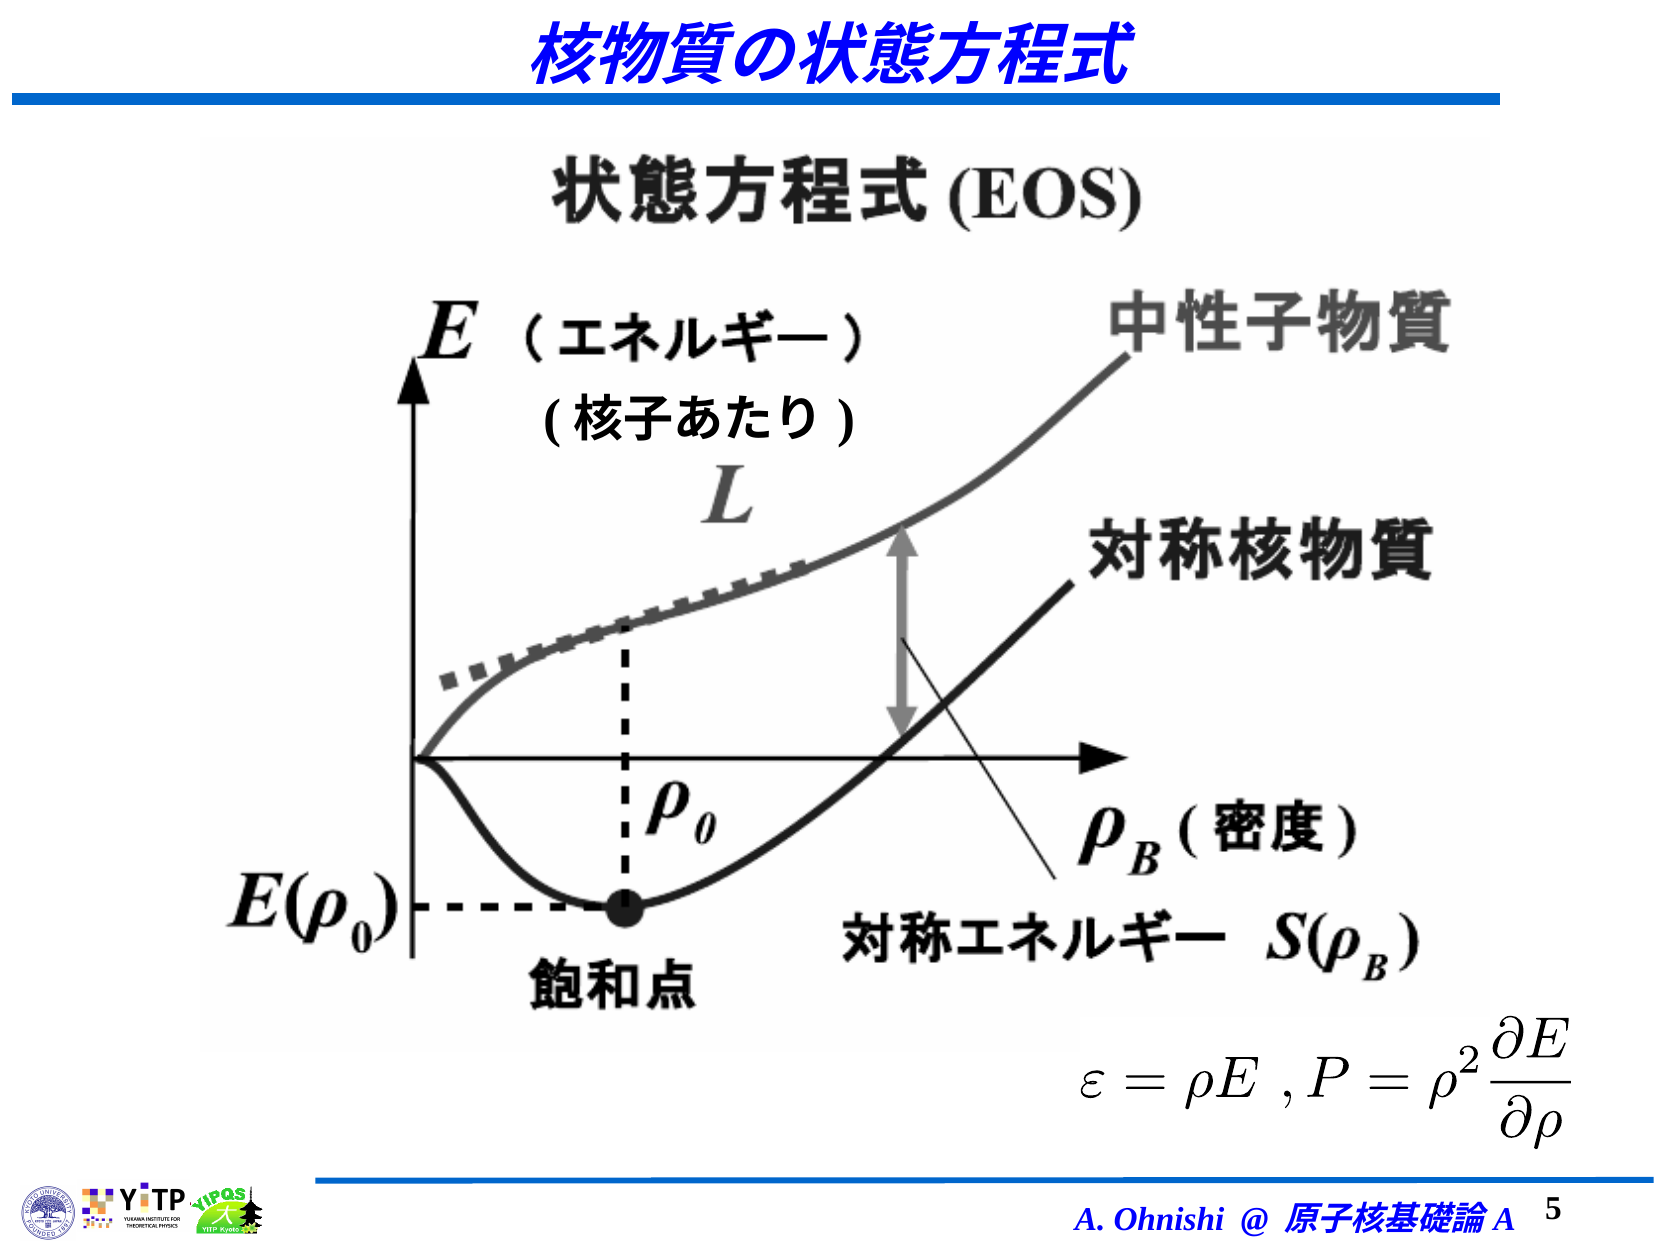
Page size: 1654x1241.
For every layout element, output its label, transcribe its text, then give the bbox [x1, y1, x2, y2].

picture [200, 133, 1491, 1052]
title 核物質の状態方程式 [0, 0, 1654, 99]
picture [20, 1185, 76, 1241]
text_box (核子あたり) [543, 377, 898, 439]
picture [77, 1179, 263, 1234]
text_box [1079, 1015, 1571, 1150]
